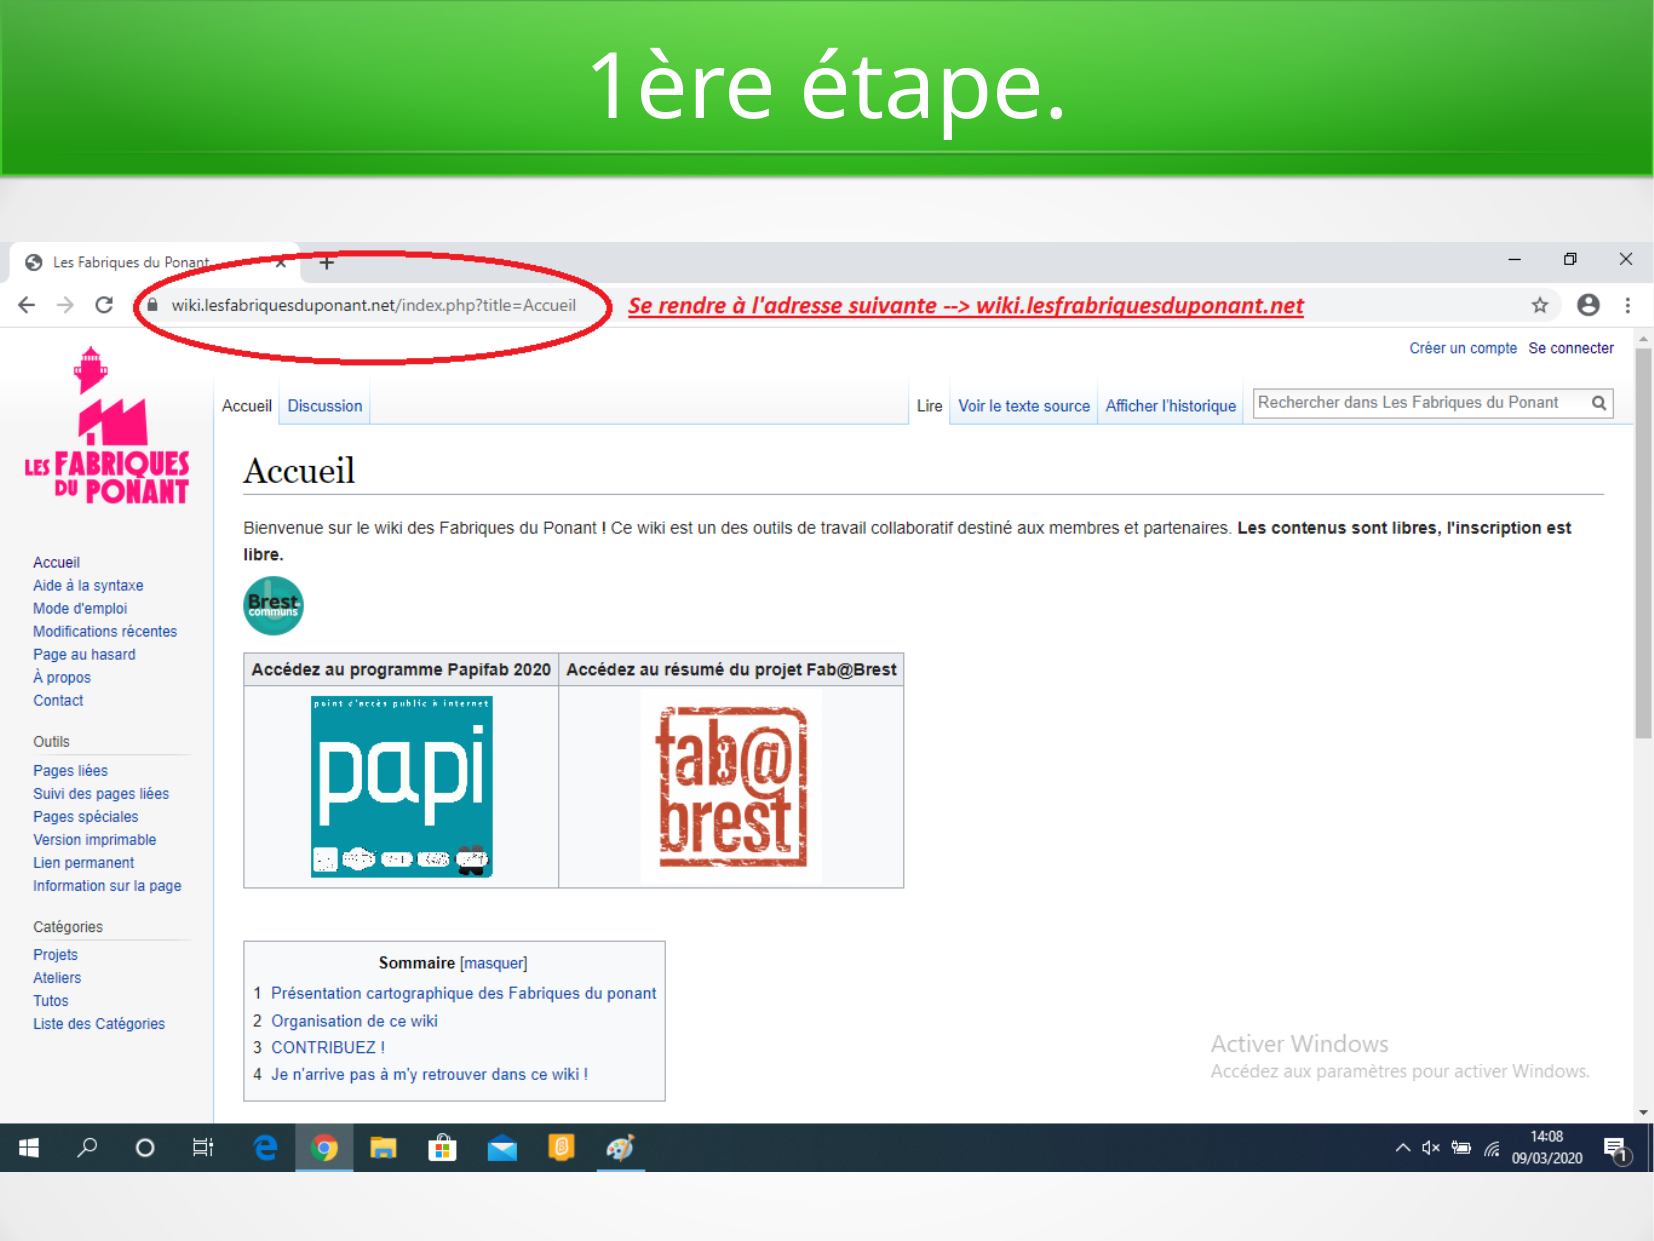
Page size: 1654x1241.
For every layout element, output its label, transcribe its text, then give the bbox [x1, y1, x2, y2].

picture [0, 0, 1654, 1241]
title 1ère étape. [82, 11, 1571, 154]
